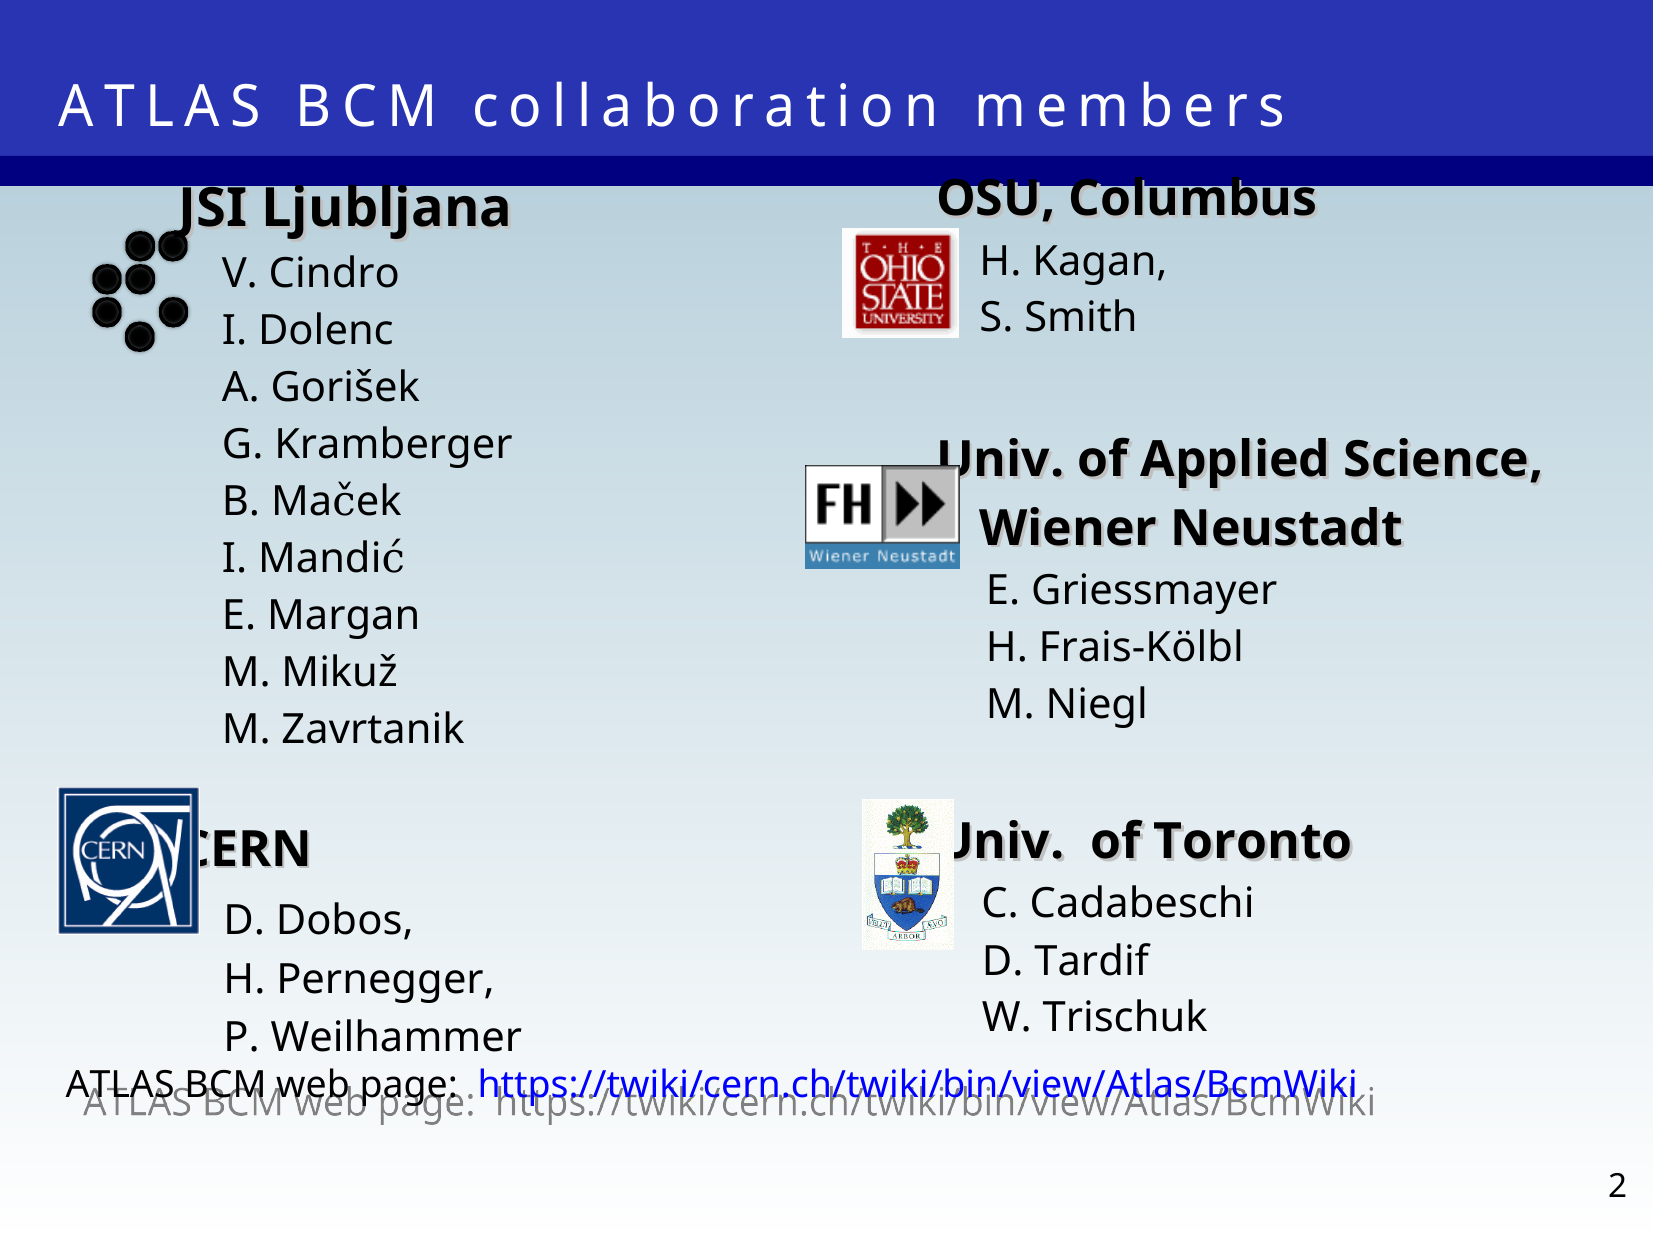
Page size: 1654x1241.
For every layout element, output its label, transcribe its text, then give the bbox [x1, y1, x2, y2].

title ATLAS BCM collaboration members [58, 29, 1613, 178]
picture [862, 799, 954, 950]
picture [805, 465, 960, 569]
text_box ATLAS BCM web page: https://twiki/cern.ch/twiki/bin/view/Atlas/BcmWiki [50, 1050, 1531, 1111]
picture [67, 224, 215, 359]
text_box OSU, Columbus H. Kagan, S. Smith Univ. of Applied Science, Wiener Neustadt E. Griessmayer H. Frais-Kölbl M. Niegl Univ. of Toronto C. Cadabeschi D. Tardif W. Trischuk [936, 213, 1610, 993]
picture [57, 787, 200, 935]
subtitle JSI Ljubljana V. Cindro I. Dolenc A. Gorišek G. Kramberger B. Maček I. Mandić E. Margan M. Mikuž M. Zavrtanik CERN D. Dobos, H. Pernegger, P. Weilhammer [171, 210, 573, 1022]
picture [842, 228, 959, 338]
